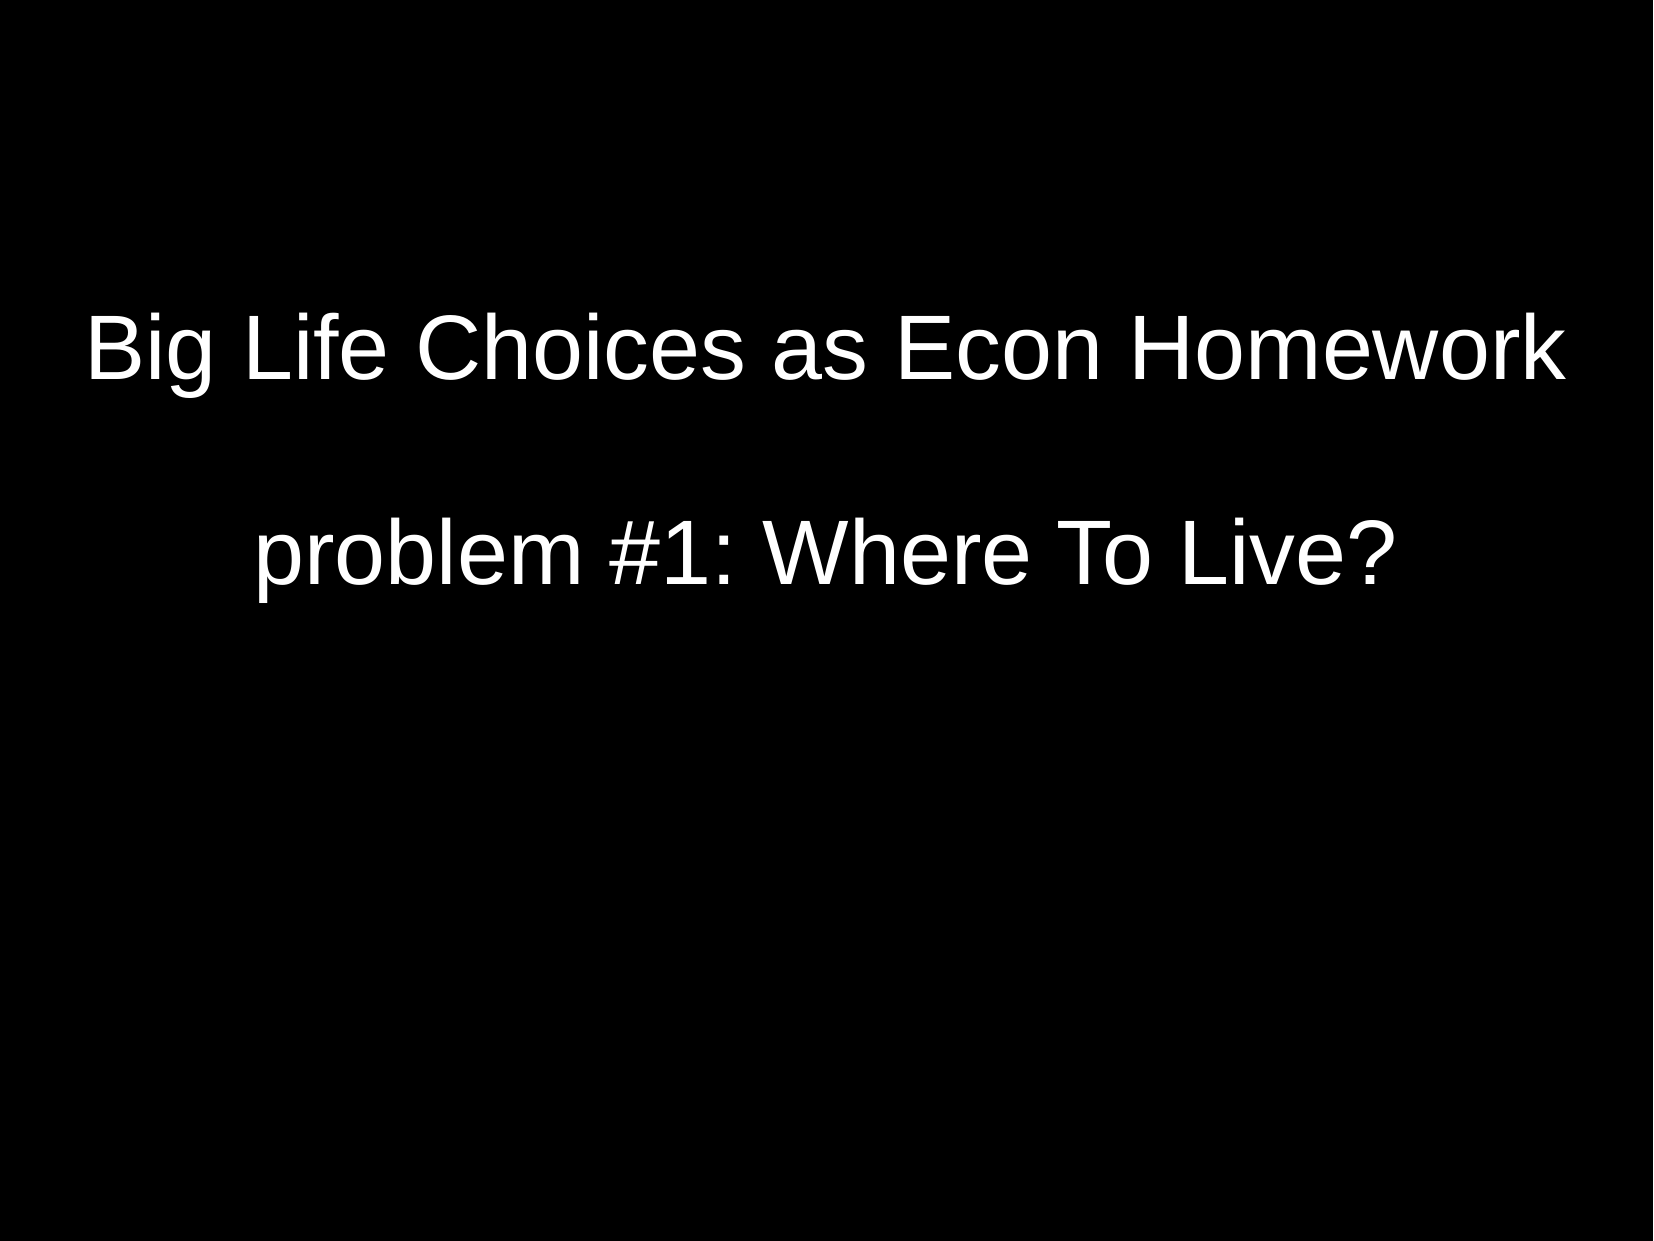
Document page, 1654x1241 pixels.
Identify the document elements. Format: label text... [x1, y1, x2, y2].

title Big Life Choices as Econ Homework problem #1: Where To Live? [82, 0, 1571, 901]
